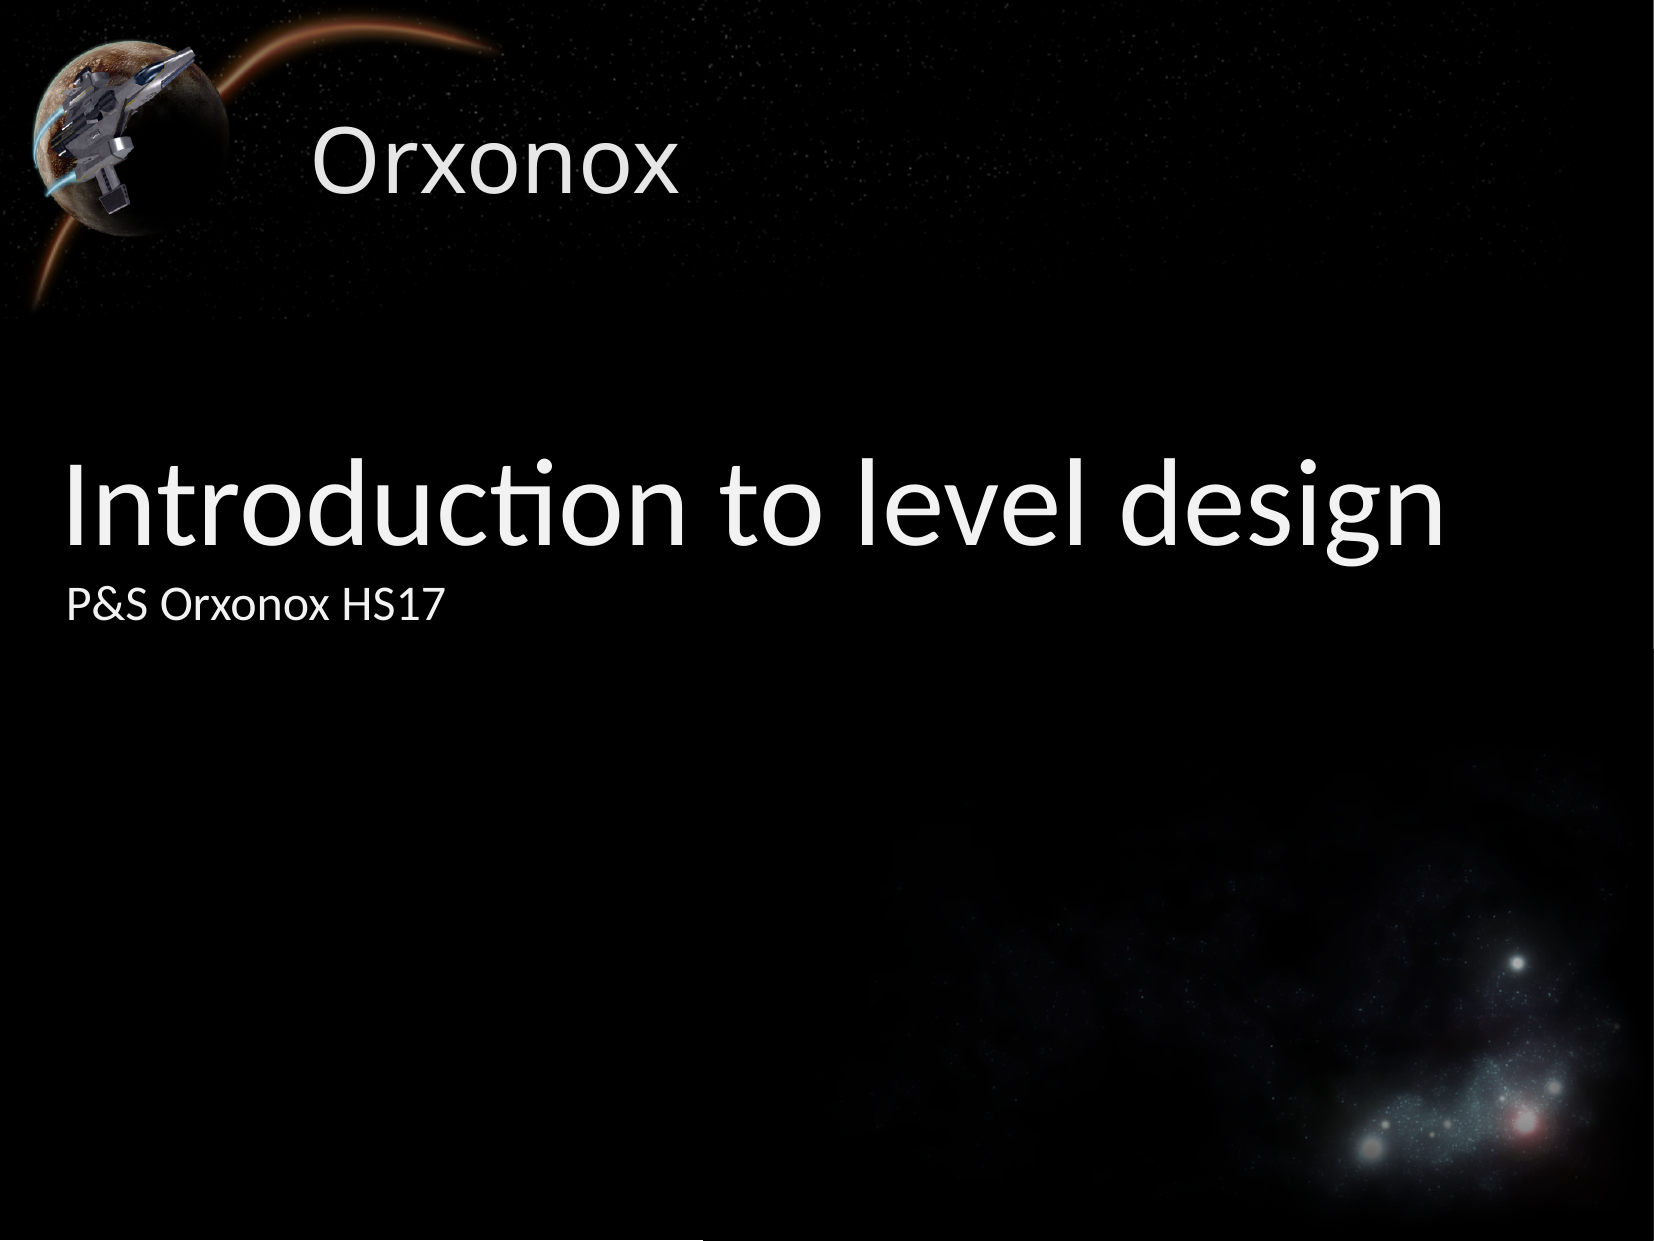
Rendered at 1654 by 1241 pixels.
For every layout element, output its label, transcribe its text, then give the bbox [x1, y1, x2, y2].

list P&S Orxonox HS17 [65, 570, 501, 646]
picture [0, 0, 1607, 443]
picture [703, 649, 1654, 1241]
title Introduction to level design [60, 344, 1591, 646]
